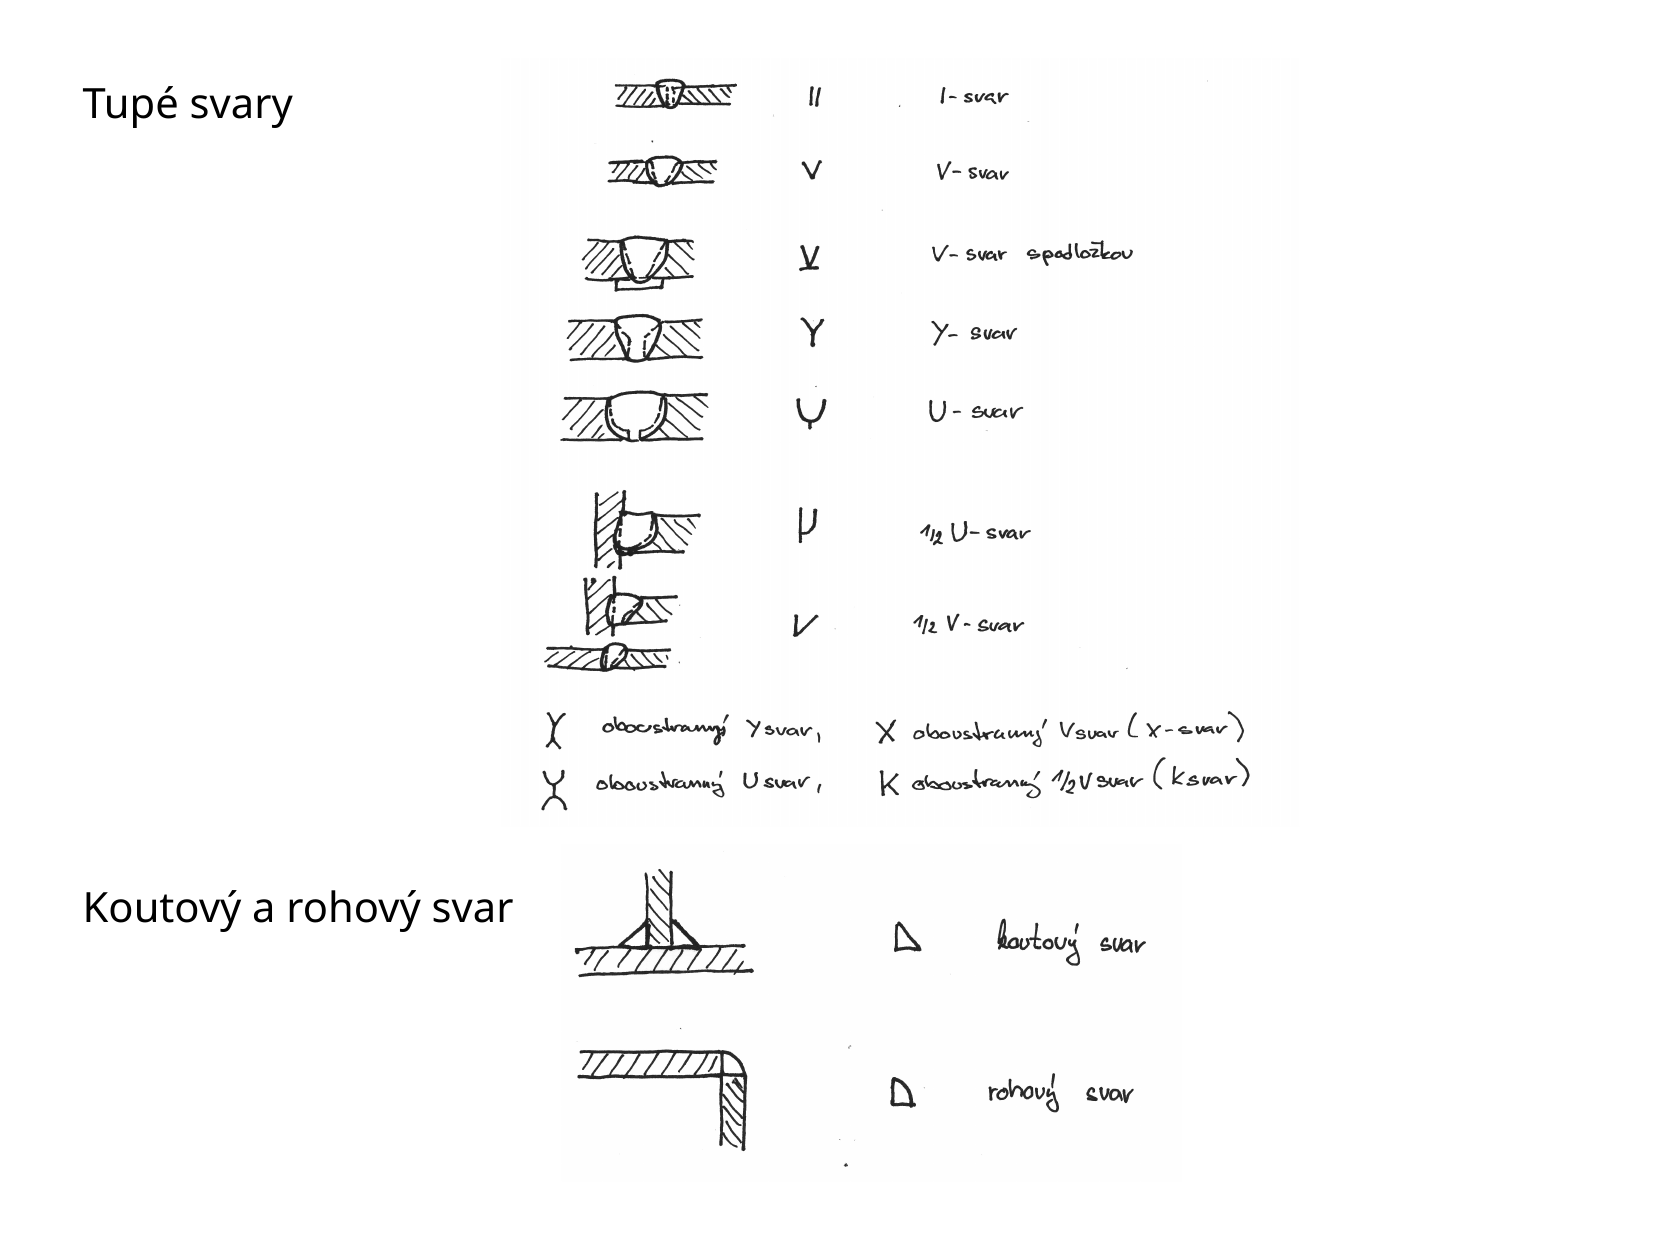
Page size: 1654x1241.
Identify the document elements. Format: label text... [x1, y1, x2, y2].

picture [501, 58, 1300, 827]
picture [561, 844, 1182, 1182]
subtitle Tupé svary Koutový a rohový svar [82, 56, 1571, 1102]
